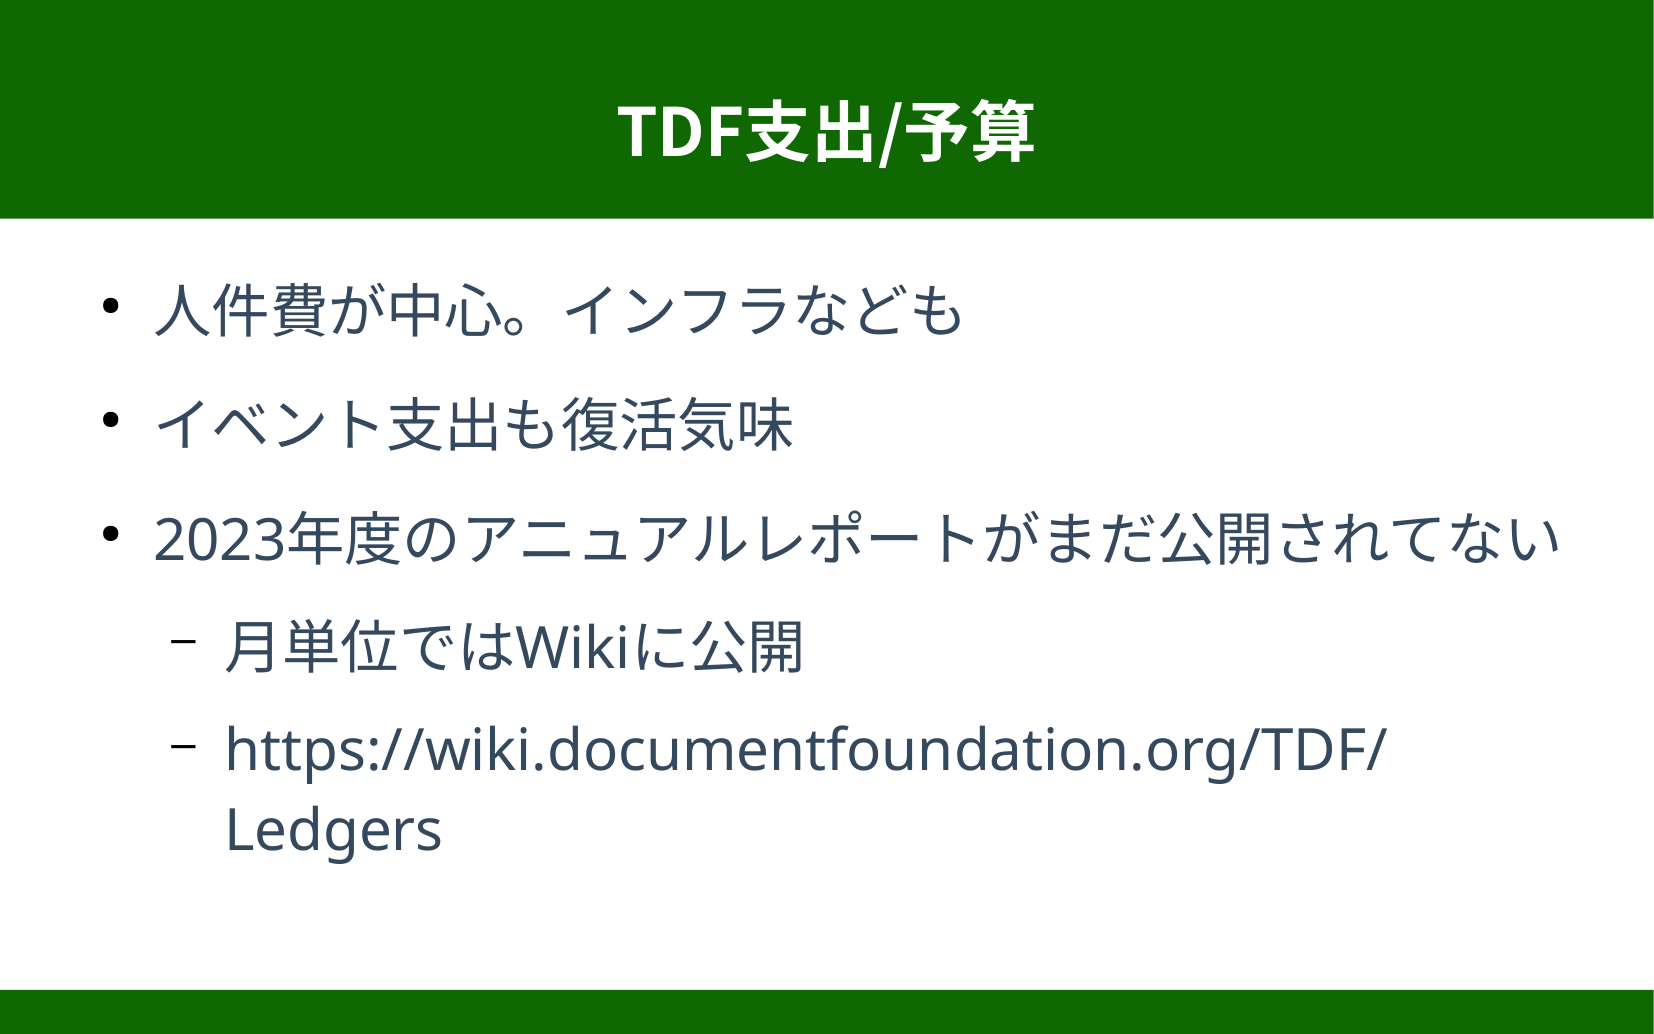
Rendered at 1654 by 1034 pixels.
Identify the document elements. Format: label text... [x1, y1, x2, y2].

title TDF支出/予算 [82, 41, 1571, 214]
list 人件費が中心。インフラなども イベント支出も復活気味 2023年度のアニュアルレポートがまだ公開されてない 月単位ではWikiに公開 https://wiki.documentfoundation.org/TDF/Ledgers [82, 265, 1571, 957]
